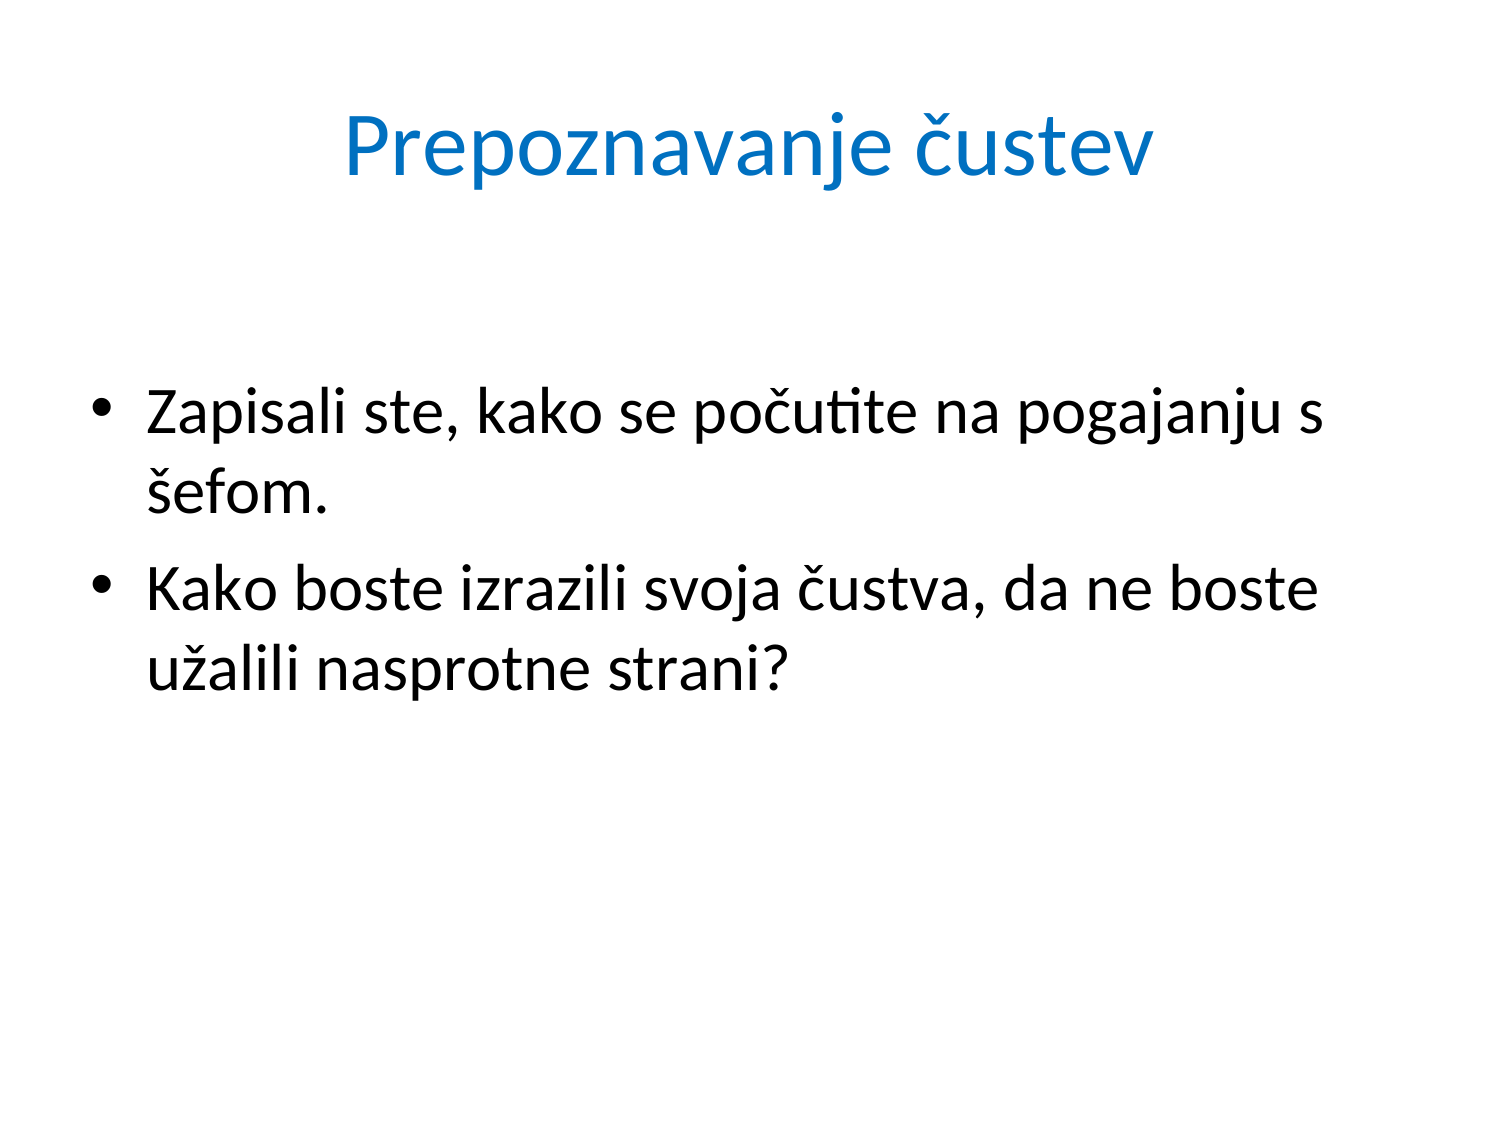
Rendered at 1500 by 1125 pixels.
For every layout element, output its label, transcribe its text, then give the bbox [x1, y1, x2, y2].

list Zapisali ste, kako se počutite na pogajanju s šefom. Kako boste izrazili svoja čustva, da ne boste užalili nasprotne strani? [75, 262, 1426, 1006]
title Prepoznavanje čustev [75, 45, 1426, 233]
